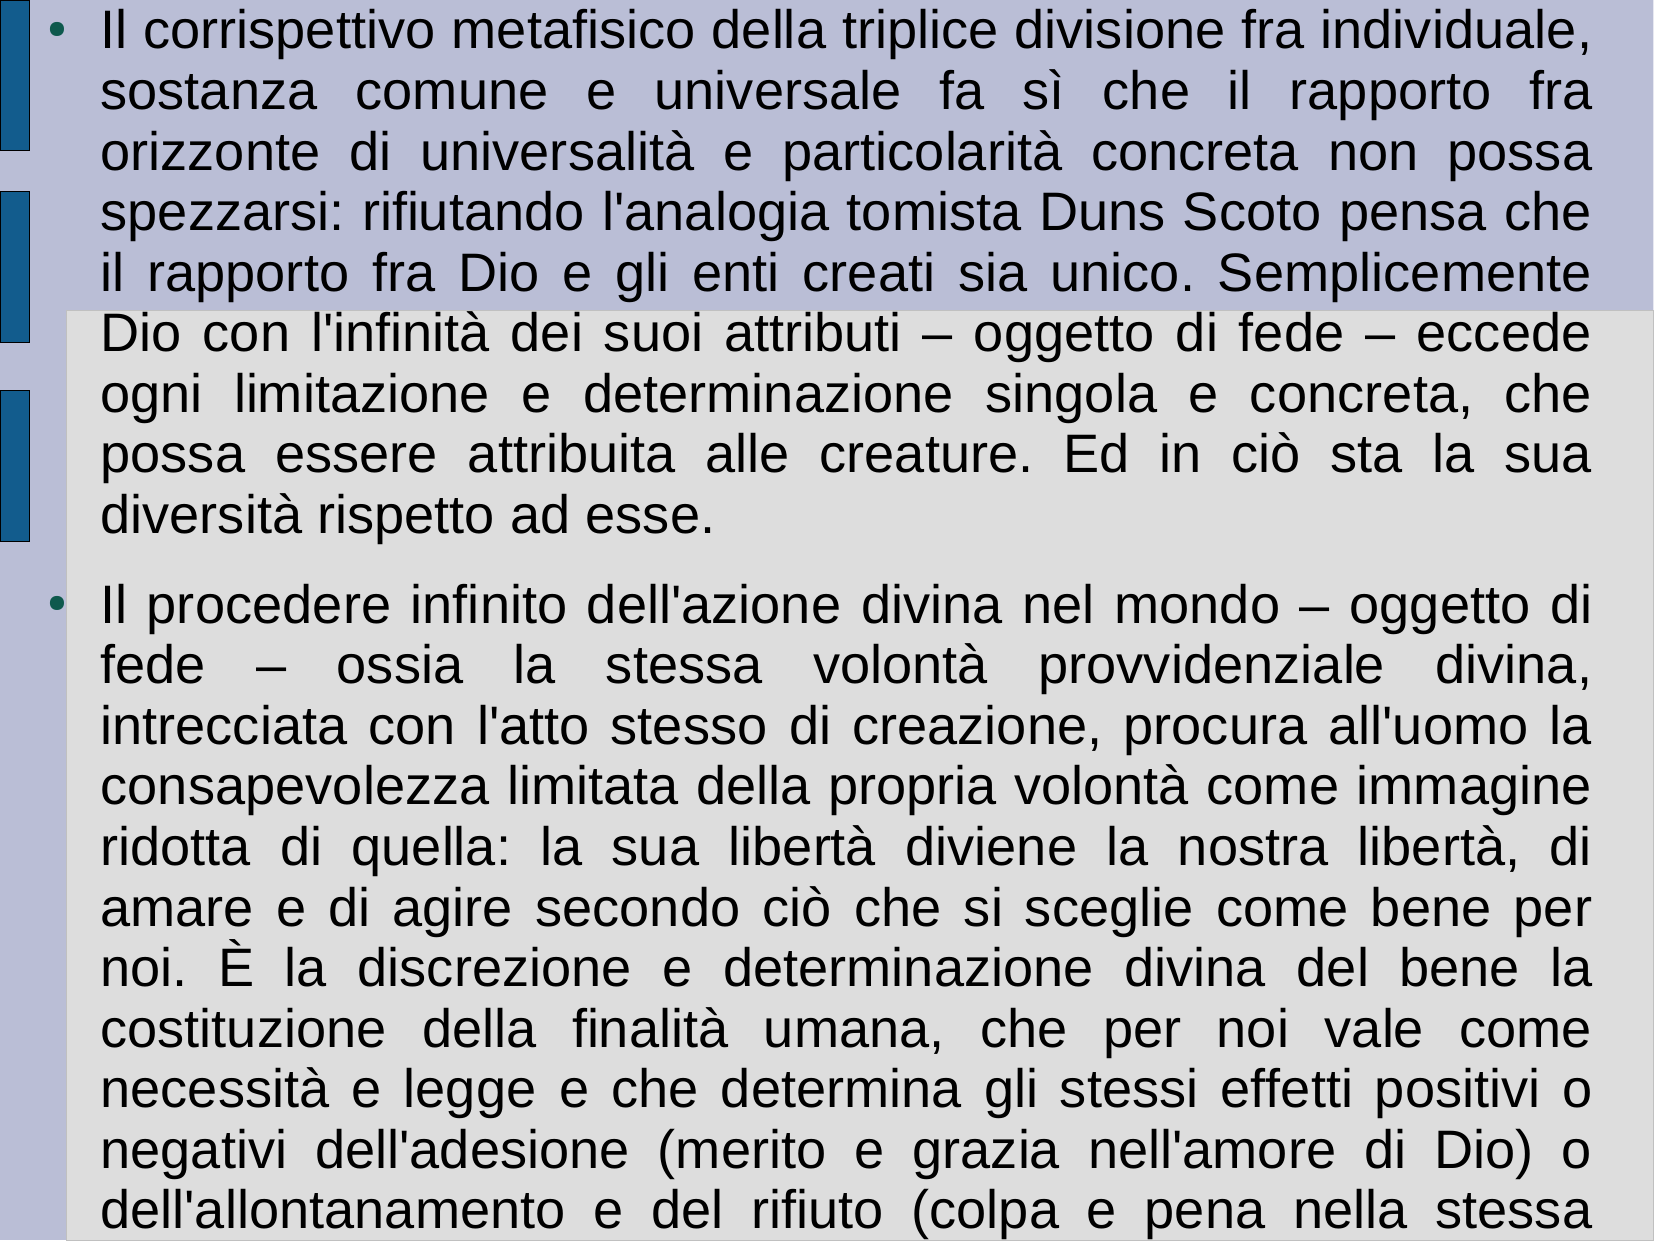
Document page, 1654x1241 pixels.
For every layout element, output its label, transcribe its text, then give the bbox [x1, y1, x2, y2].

list Il corrispettivo metafisico della triplice divisione fra individuale, sostanza comune e universale fa sì che il rapporto fra orizzonte di universalità e particolarità concreta non possa spezzarsi: rifiutando l'analogia tomista Duns Scoto pensa che il rapporto fra Dio e gli enti creati sia unico. Semplicemente Dio con l'infinità dei suoi attributi – oggetto di fede – eccede ogni limitazione e determinazione singola e concreta, che possa essere attribuita alle creature. Ed in ciò sta la sua diversità rispetto ad esse. Il procedere infinito dell'azione divina nel mondo – oggetto di fede – ossia la stessa volontà provvidenziale divina, intrecciata con l'atto stesso di creazione, procura all'uomo la consapevolezza limitata della propria volontà come immagine ridotta di quella: la sua libertà diviene la nostra libertà, di amare e di agire secondo ciò che si sceglie come bene per noi. È la discrezione e determinazione divina del bene la costituzione della finalità umana, che per noi vale come necessità e legge e che determina gli stessi effetti positivi o negativi dell'adesione (merito e grazia nell'amore di Dio) o dell'allontanamento e del rifiuto (colpa e pena nella stessa sofferenza). [29, 0, 1595, 1241]
